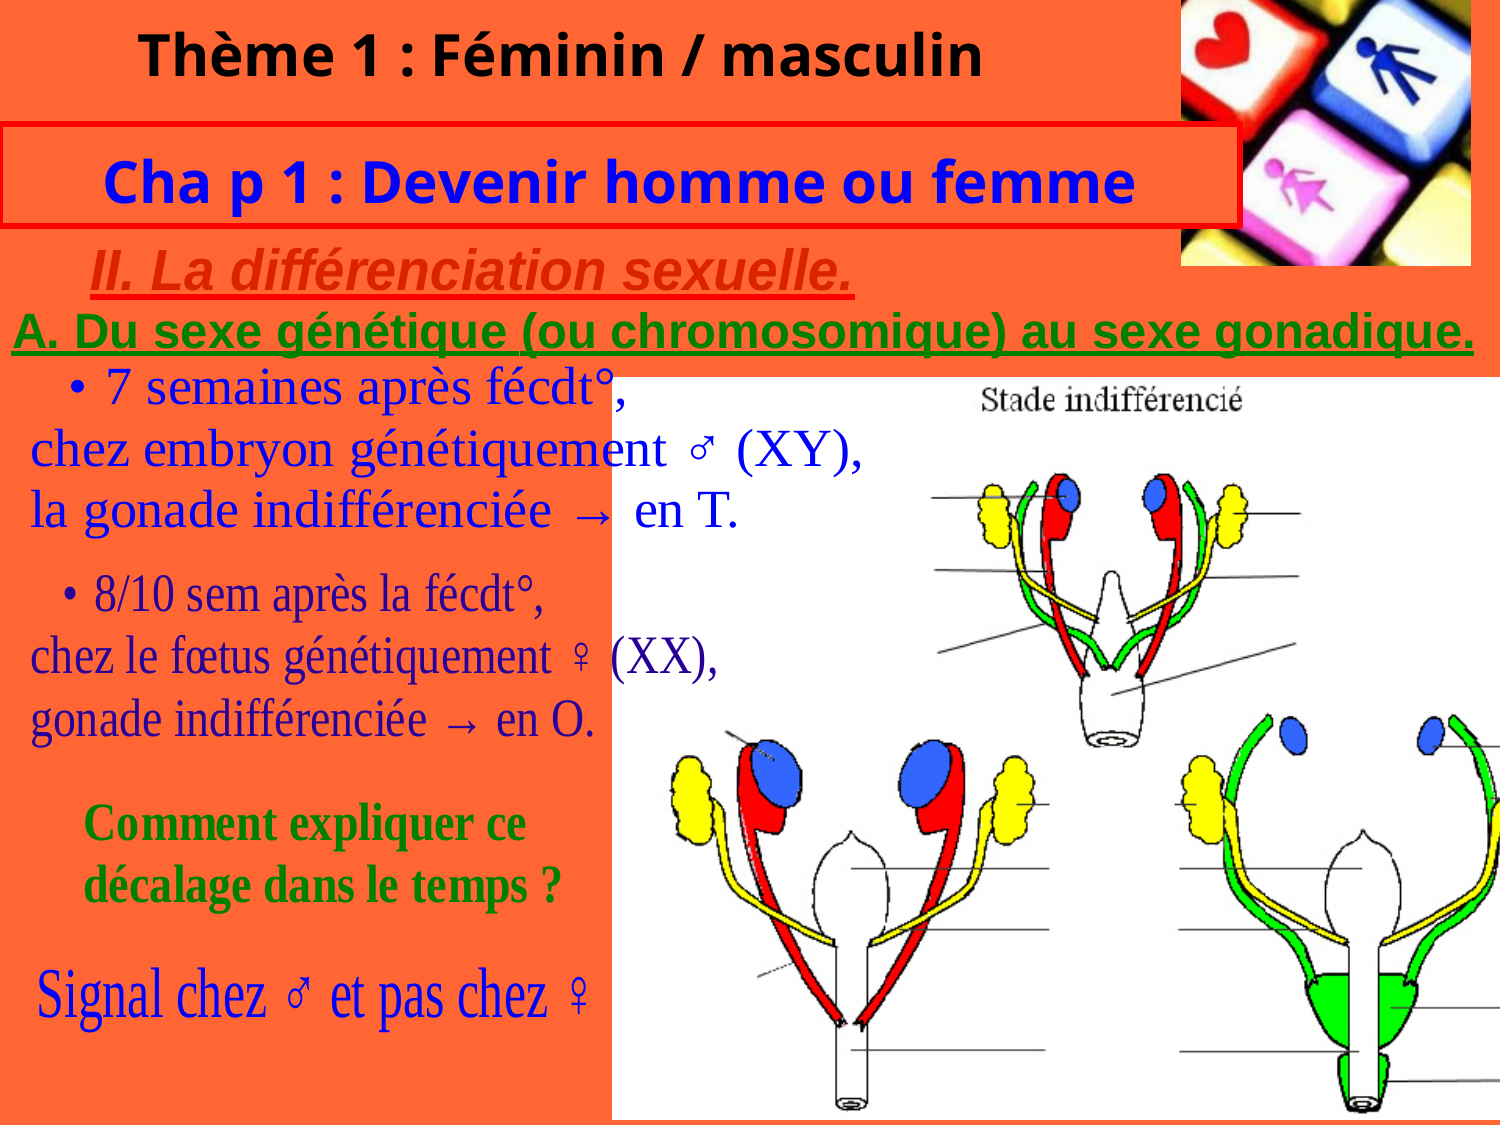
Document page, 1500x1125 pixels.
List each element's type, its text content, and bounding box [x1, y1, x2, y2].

text_box Cha p 1 : Devenir homme ou femme [0, 124, 1241, 226]
picture [612, 377, 1500, 1120]
text_box Thème 1 : Féminin / masculin [0, 0, 1122, 96]
chart [10, 236, 1488, 1040]
picture [1181, 0, 1471, 266]
